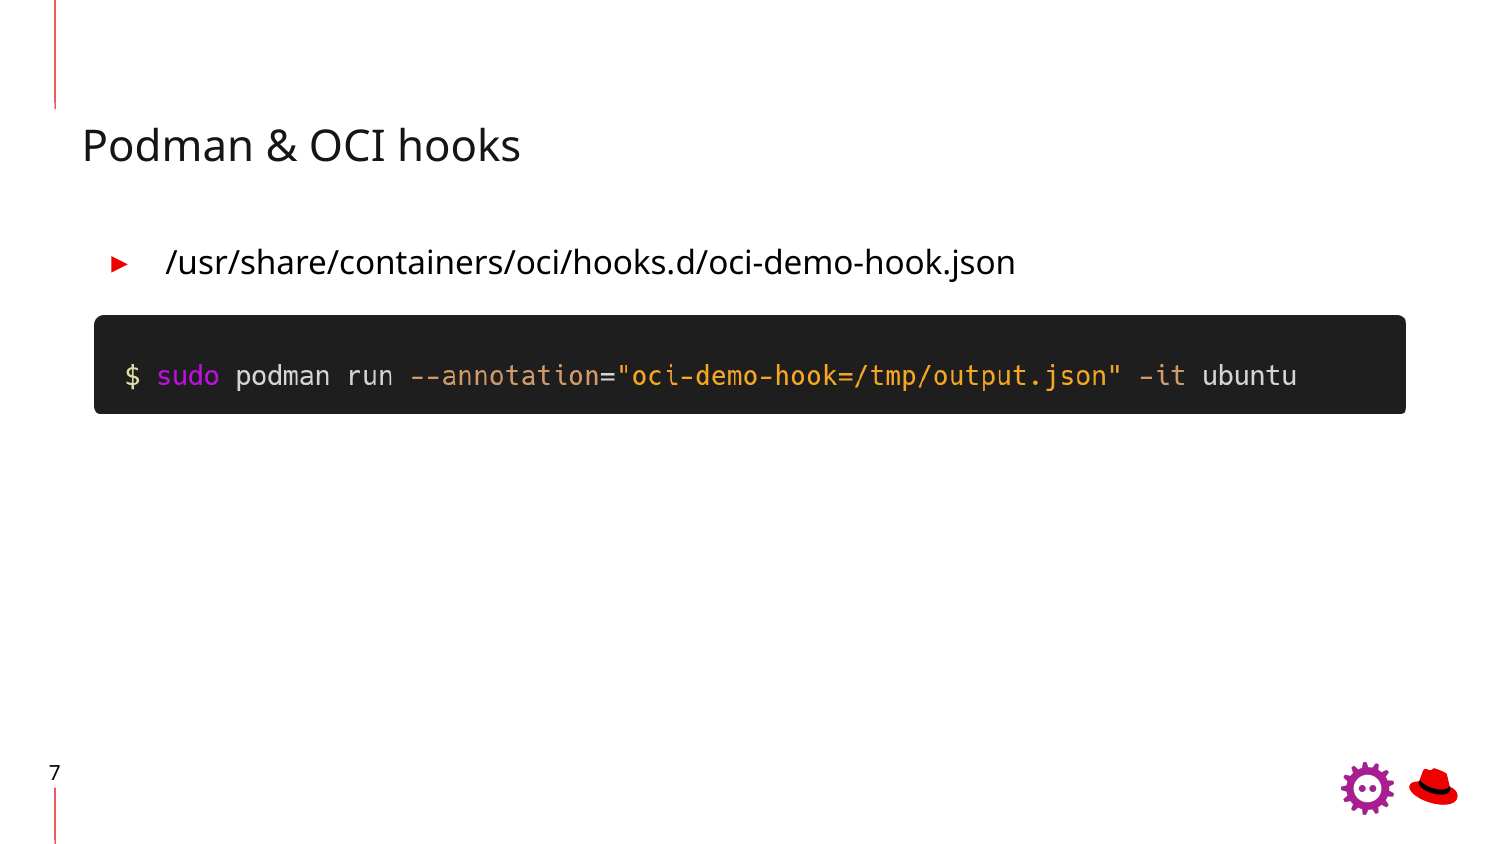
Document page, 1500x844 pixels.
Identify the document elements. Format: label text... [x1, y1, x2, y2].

text_box /usr/share/containers/oci/hooks.d/oci-demo-hook.json [94, 212, 1063, 297]
picture [1409, 768, 1458, 805]
slide_number <number> [20, 774, 89, 788]
picture [94, 314, 1406, 414]
picture [1341, 762, 1394, 815]
title Podman & OCI hooks [81, 101, 1044, 153]
